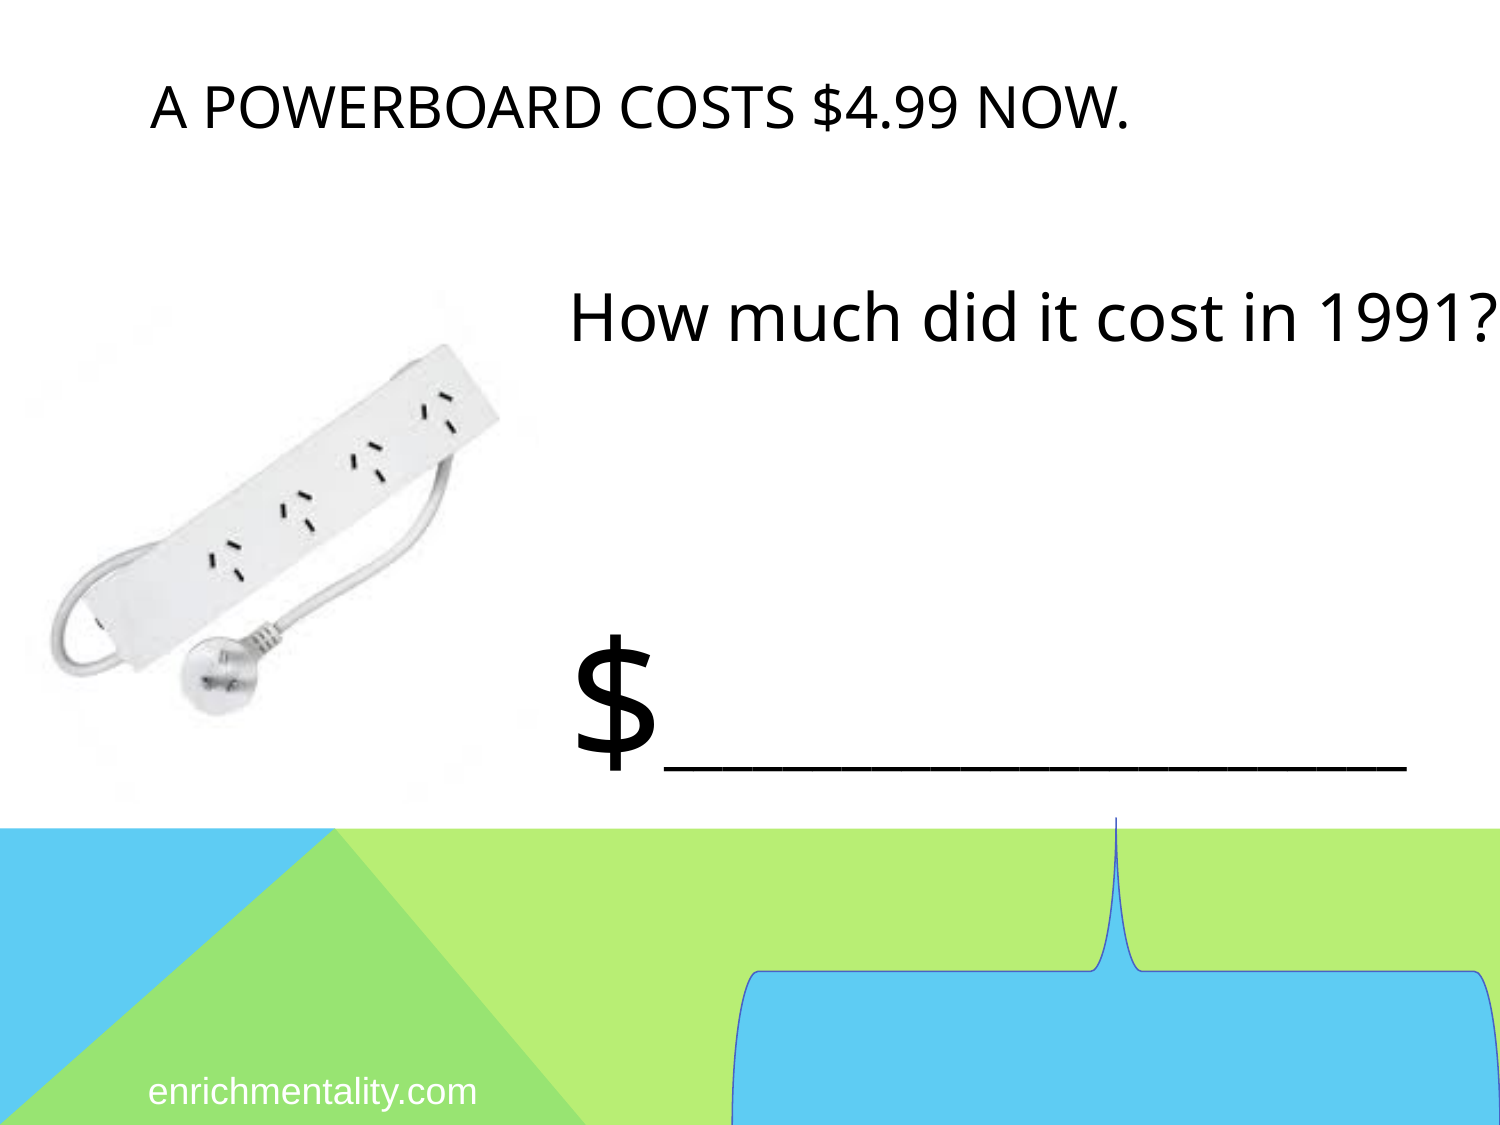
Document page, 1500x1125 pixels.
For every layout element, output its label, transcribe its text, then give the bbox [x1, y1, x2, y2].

text_box enrichmentality.com [118, 1062, 508, 1120]
title A Powerboard costs $4.99 now. [135, 60, 1369, 150]
picture [25, 290, 539, 805]
text_box How much did it cost in 1991? $_________________________ [553, 267, 1500, 802]
text_box [732, 817, 1500, 1125]
